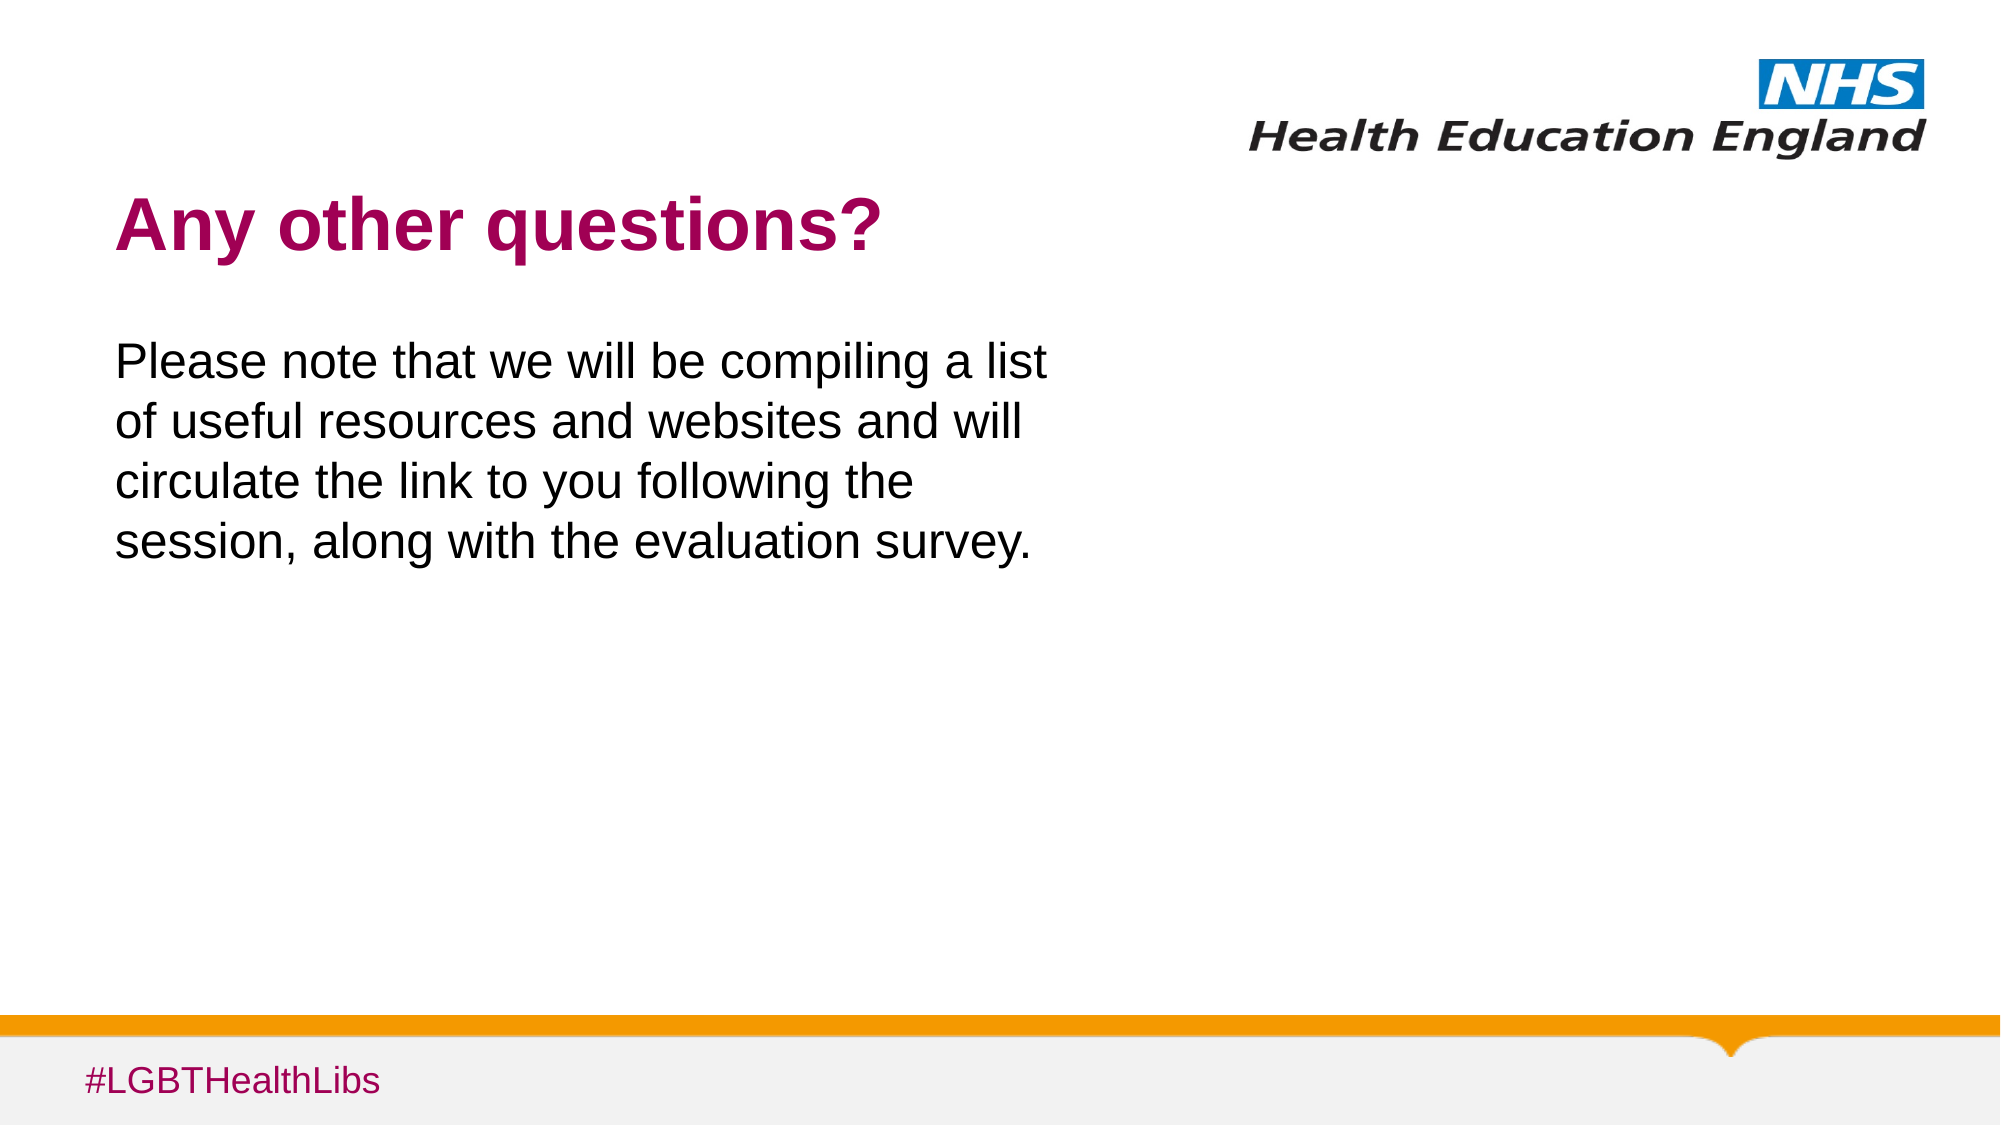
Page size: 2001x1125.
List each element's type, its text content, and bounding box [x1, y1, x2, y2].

text_box #LGBTHealthLibs [70, 1048, 1071, 1109]
list Please note that we will be compiling a list of useful resources and websites and will circulate the link to you following the session, along with the evaluation survey. [99, 320, 1817, 932]
title Any other questions? [99, 168, 1801, 280]
